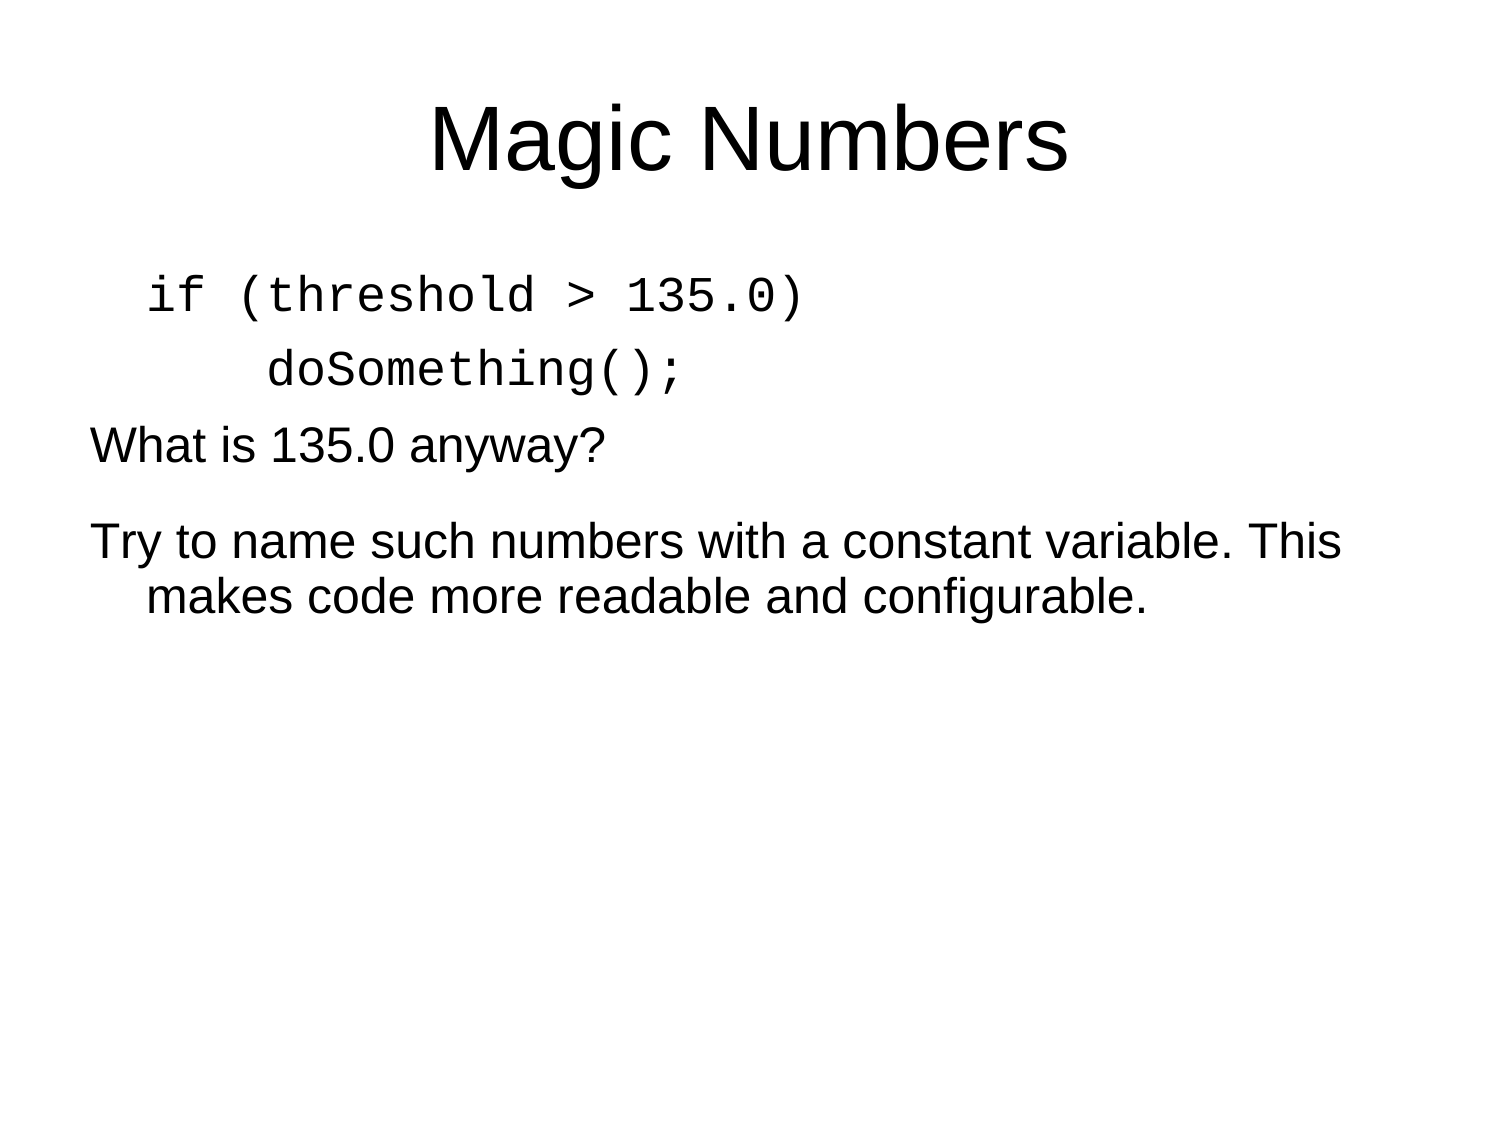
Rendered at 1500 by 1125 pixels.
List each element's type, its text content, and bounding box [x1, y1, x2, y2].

list if (threshold > 135.0) doSomething(); What is 135.0 anyway? Try to name such numbers with a constant variable. This makes code more readable and configurable. [75, 262, 1426, 1006]
title Magic Numbers [75, 45, 1426, 233]
